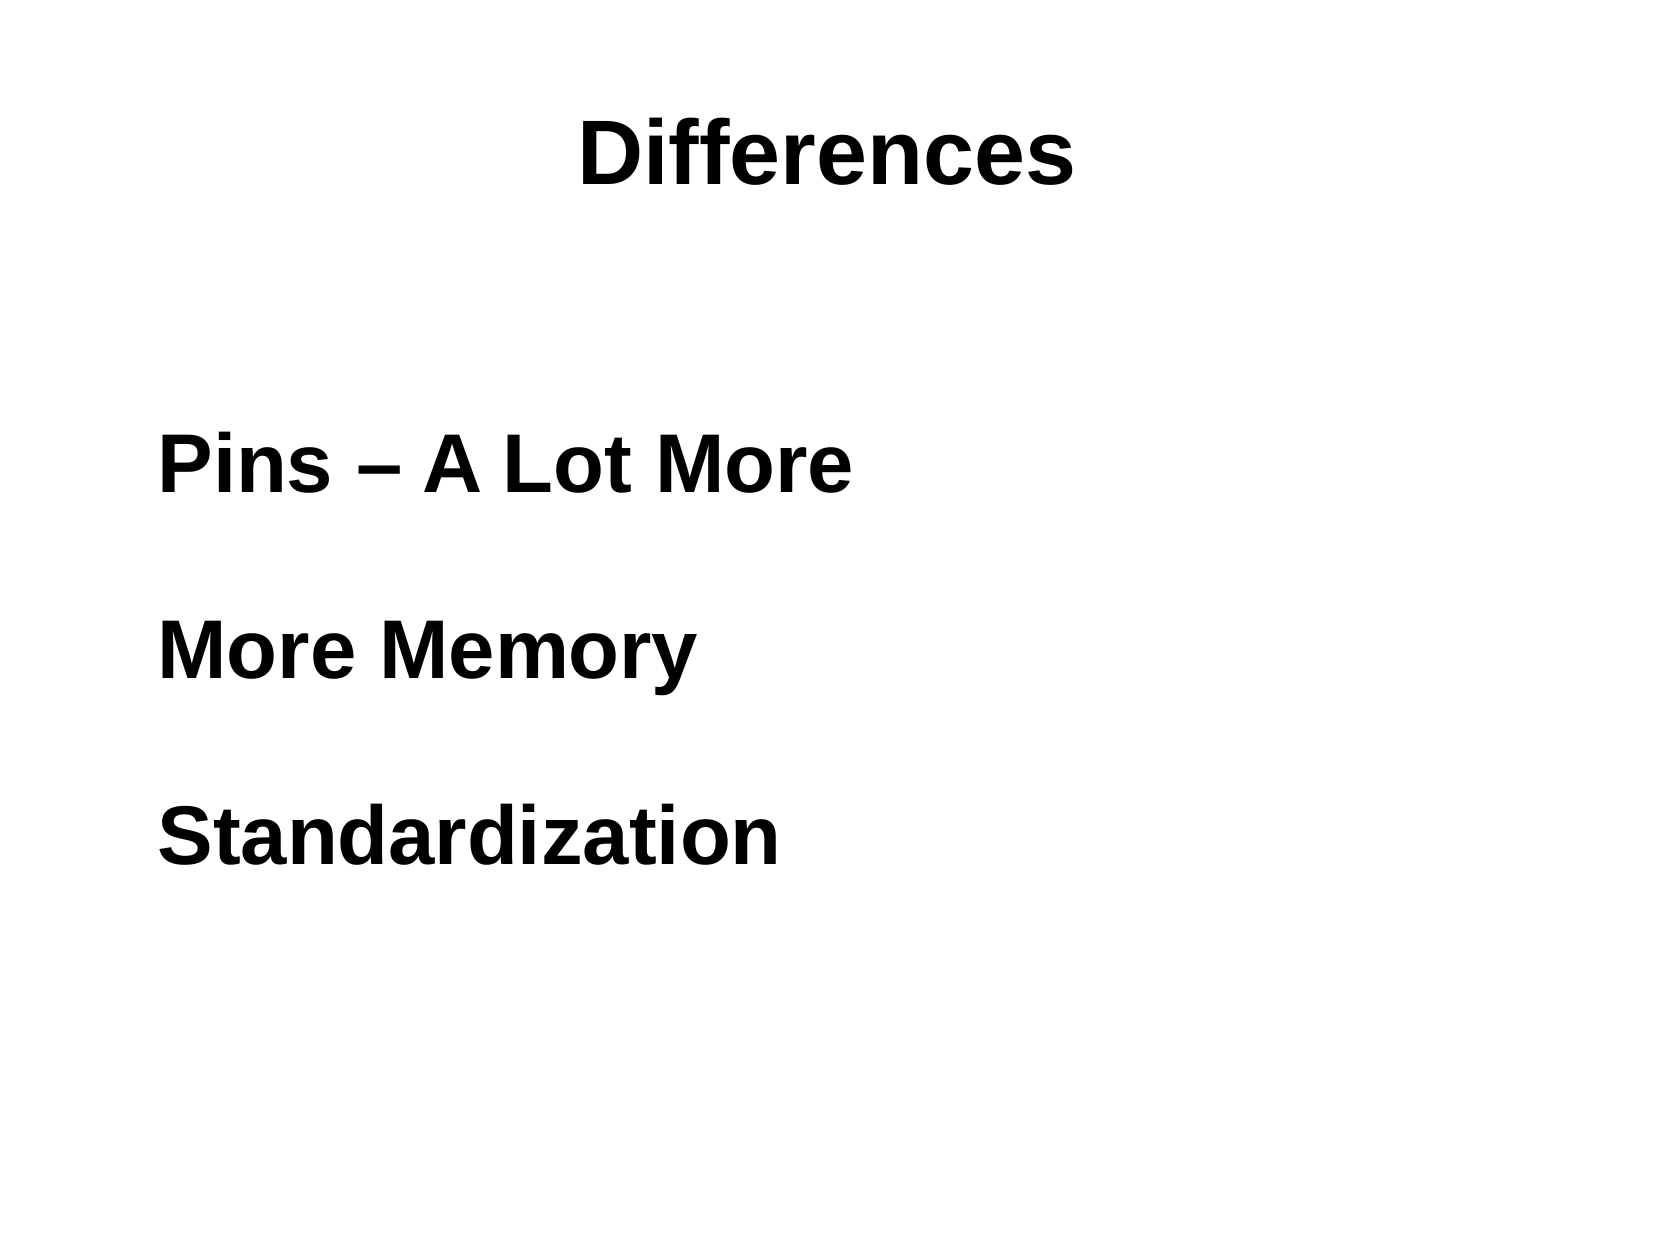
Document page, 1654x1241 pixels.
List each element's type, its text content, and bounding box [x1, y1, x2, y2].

subtitle Pins – A Lot More More Memory Standardization [82, 290, 1571, 1010]
title Differences [82, 49, 1571, 257]
